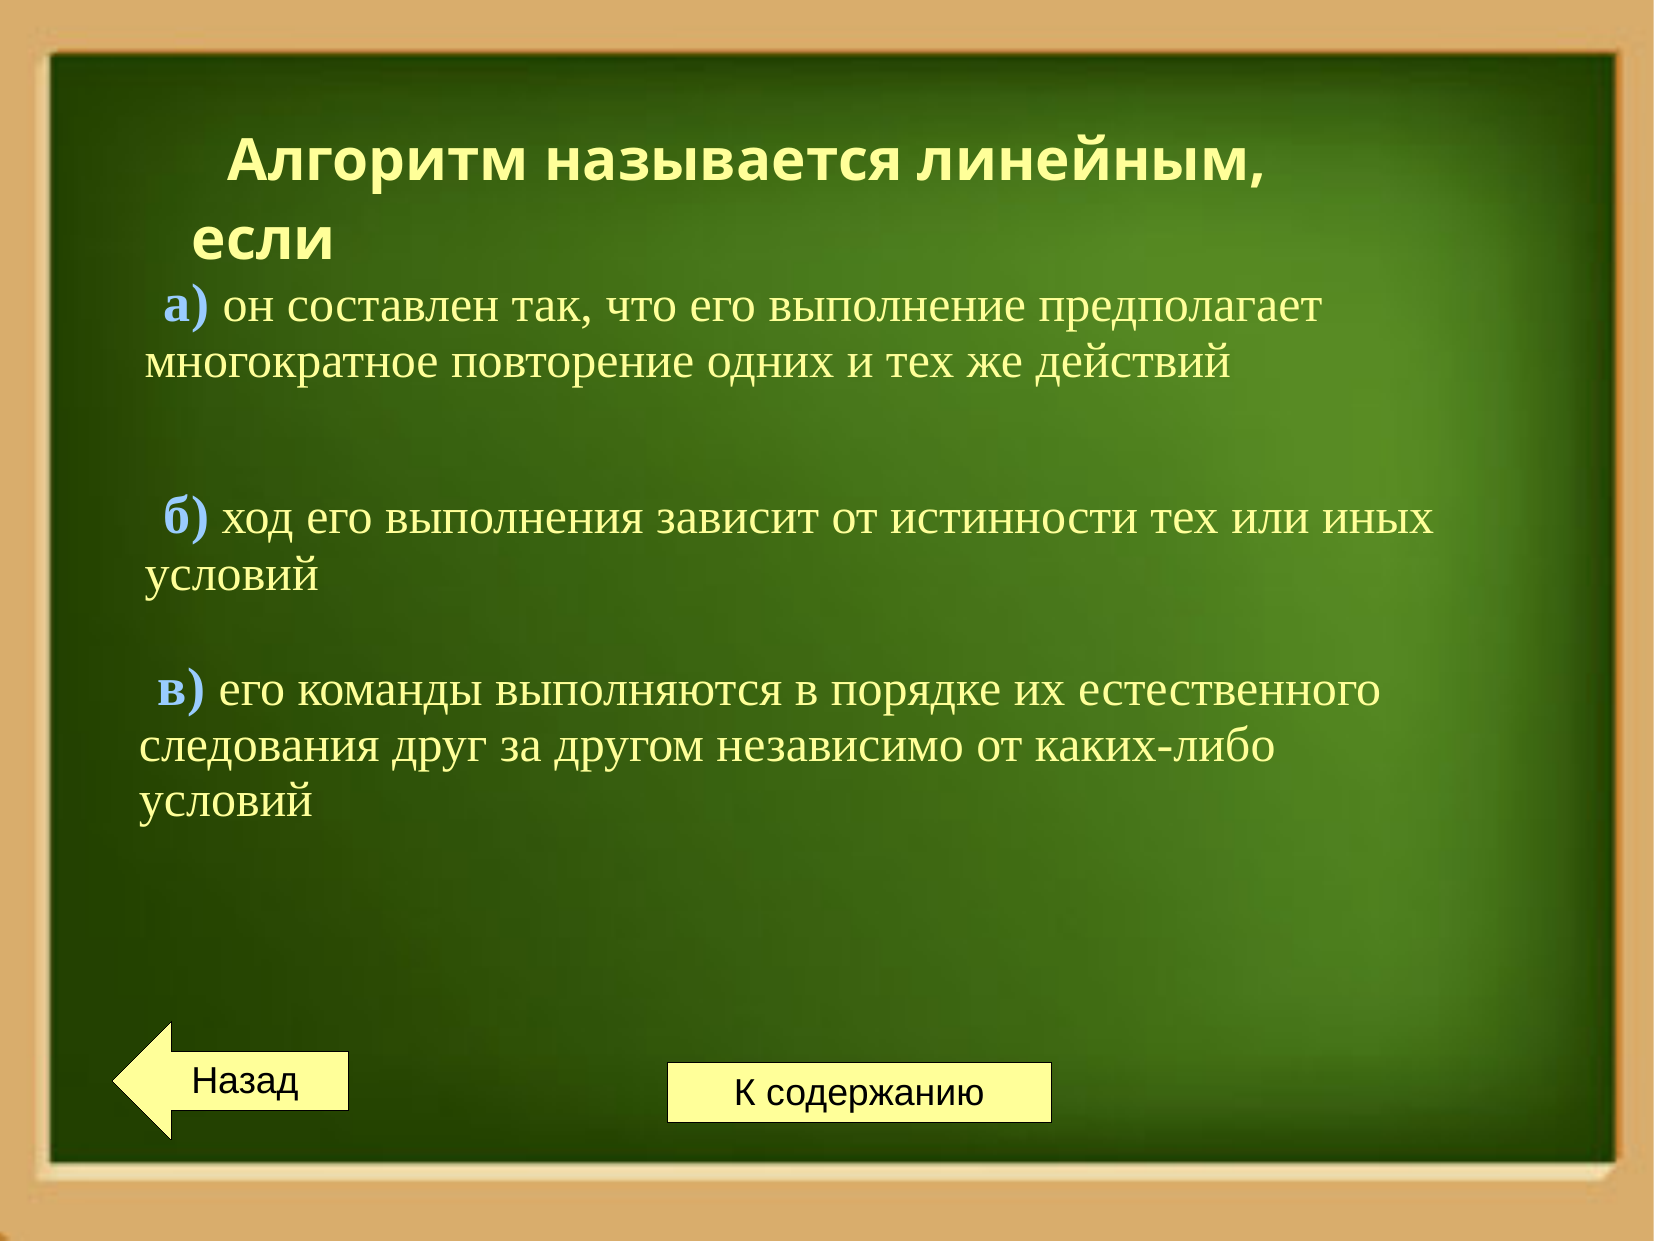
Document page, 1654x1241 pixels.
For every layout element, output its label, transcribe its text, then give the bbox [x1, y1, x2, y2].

text_box К содержанию [667, 1062, 1052, 1123]
text_box а) он составлен так, что его выполнение предполагает многократное повторение одних и тех же действий [129, 265, 1489, 399]
picture [0, 0, 1654, 1241]
text_box Назад [112, 1021, 349, 1140]
text_box б) ход его выполнения зависит от истинности тех или иных условий [129, 478, 1548, 611]
text_box Алгоритм называется линейным, если [177, 110, 1388, 207]
text_box в) его команды выполняются в порядке их естественного следования друг за другом независимо от каких-либо условий [124, 649, 1453, 839]
